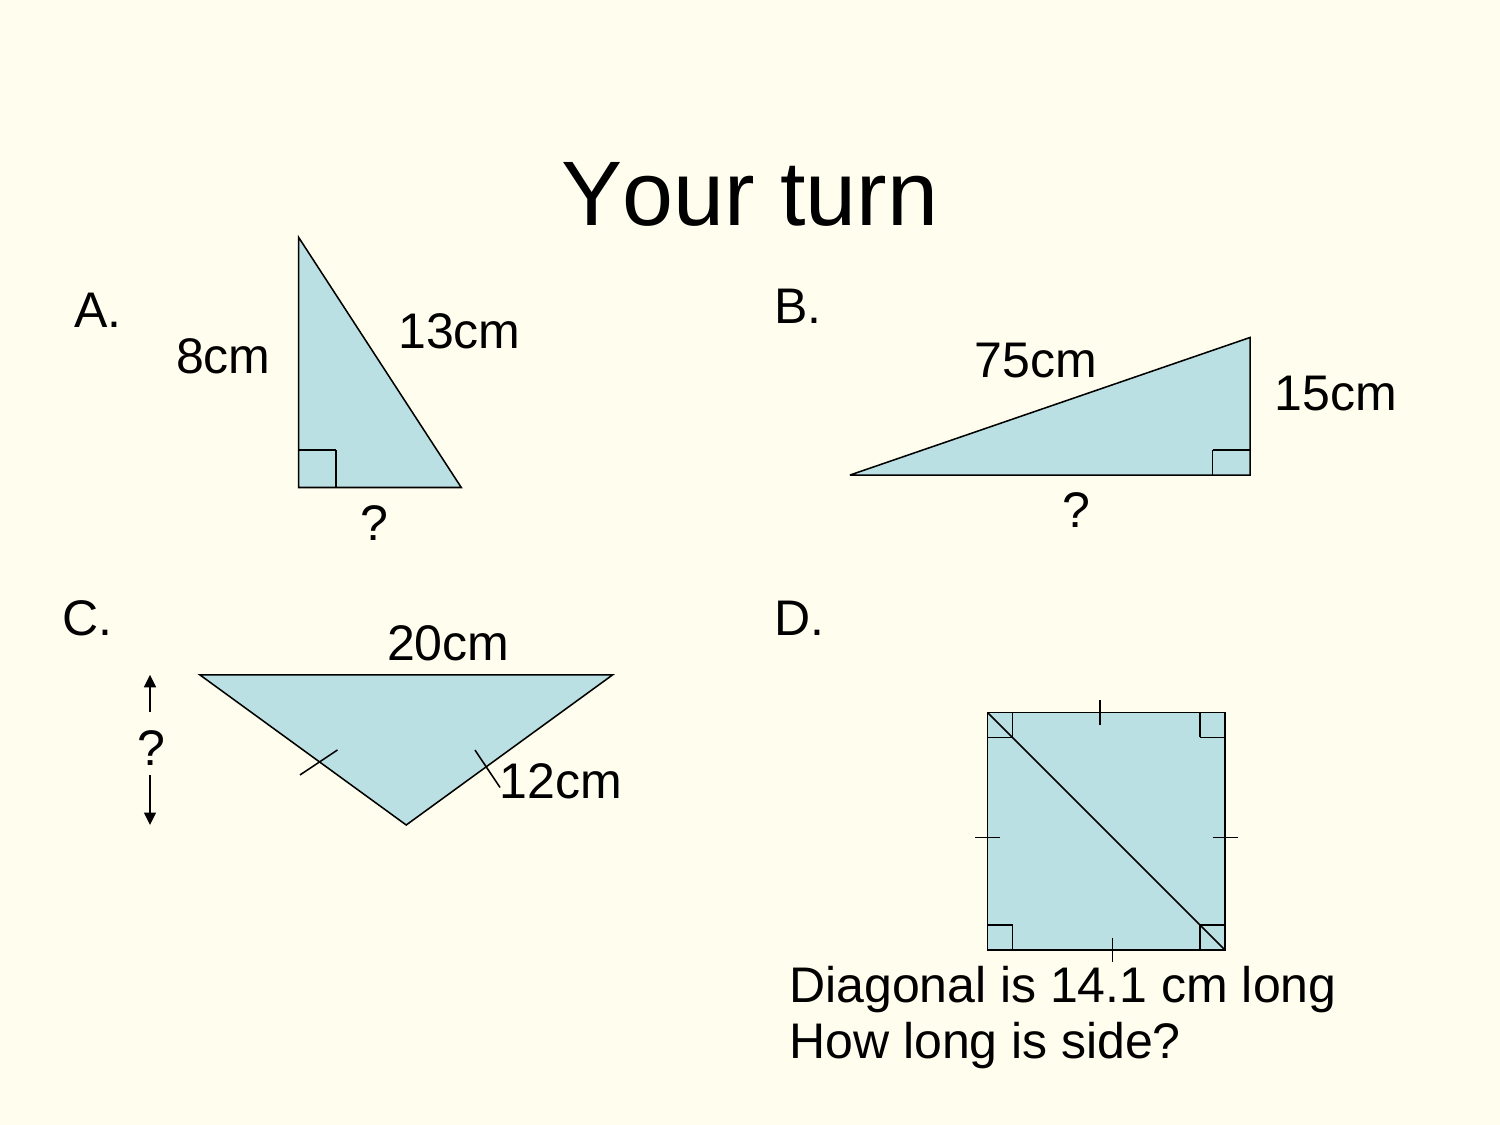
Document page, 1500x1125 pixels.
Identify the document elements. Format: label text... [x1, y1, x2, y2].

text_box ? [1047, 474, 1105, 547]
text_box [298, 237, 462, 488]
text_box A. [59, 274, 137, 347]
text_box C. [47, 582, 128, 654]
text_box D. [759, 582, 840, 654]
text_box [298, 450, 335, 488]
text_box 20cm [372, 607, 525, 679]
text_box 15cm [1259, 357, 1412, 429]
text_box [990, 712, 1012, 734]
text_box [987, 925, 1012, 949]
title Your turn [112, 99, 1388, 288]
text_box [1204, 926, 1225, 947]
text_box B. [759, 270, 837, 342]
text_box [199, 674, 613, 826]
text_box [849, 337, 1251, 476]
text_box 8cm [161, 320, 286, 392]
text_box ? [122, 712, 180, 784]
text_box [987, 738, 1199, 949]
text_box [987, 715, 1009, 737]
text_box 13cm [383, 295, 536, 367]
text_box 75cm [959, 324, 1112, 397]
text_box Diagonal is 14.1 cm long How long is side? [774, 949, 1352, 1077]
text_box [1013, 712, 1225, 924]
text_box [1201, 929, 1221, 949]
text_box [1201, 712, 1225, 737]
text_box 12cm [484, 745, 637, 817]
text_box ? [346, 487, 404, 559]
